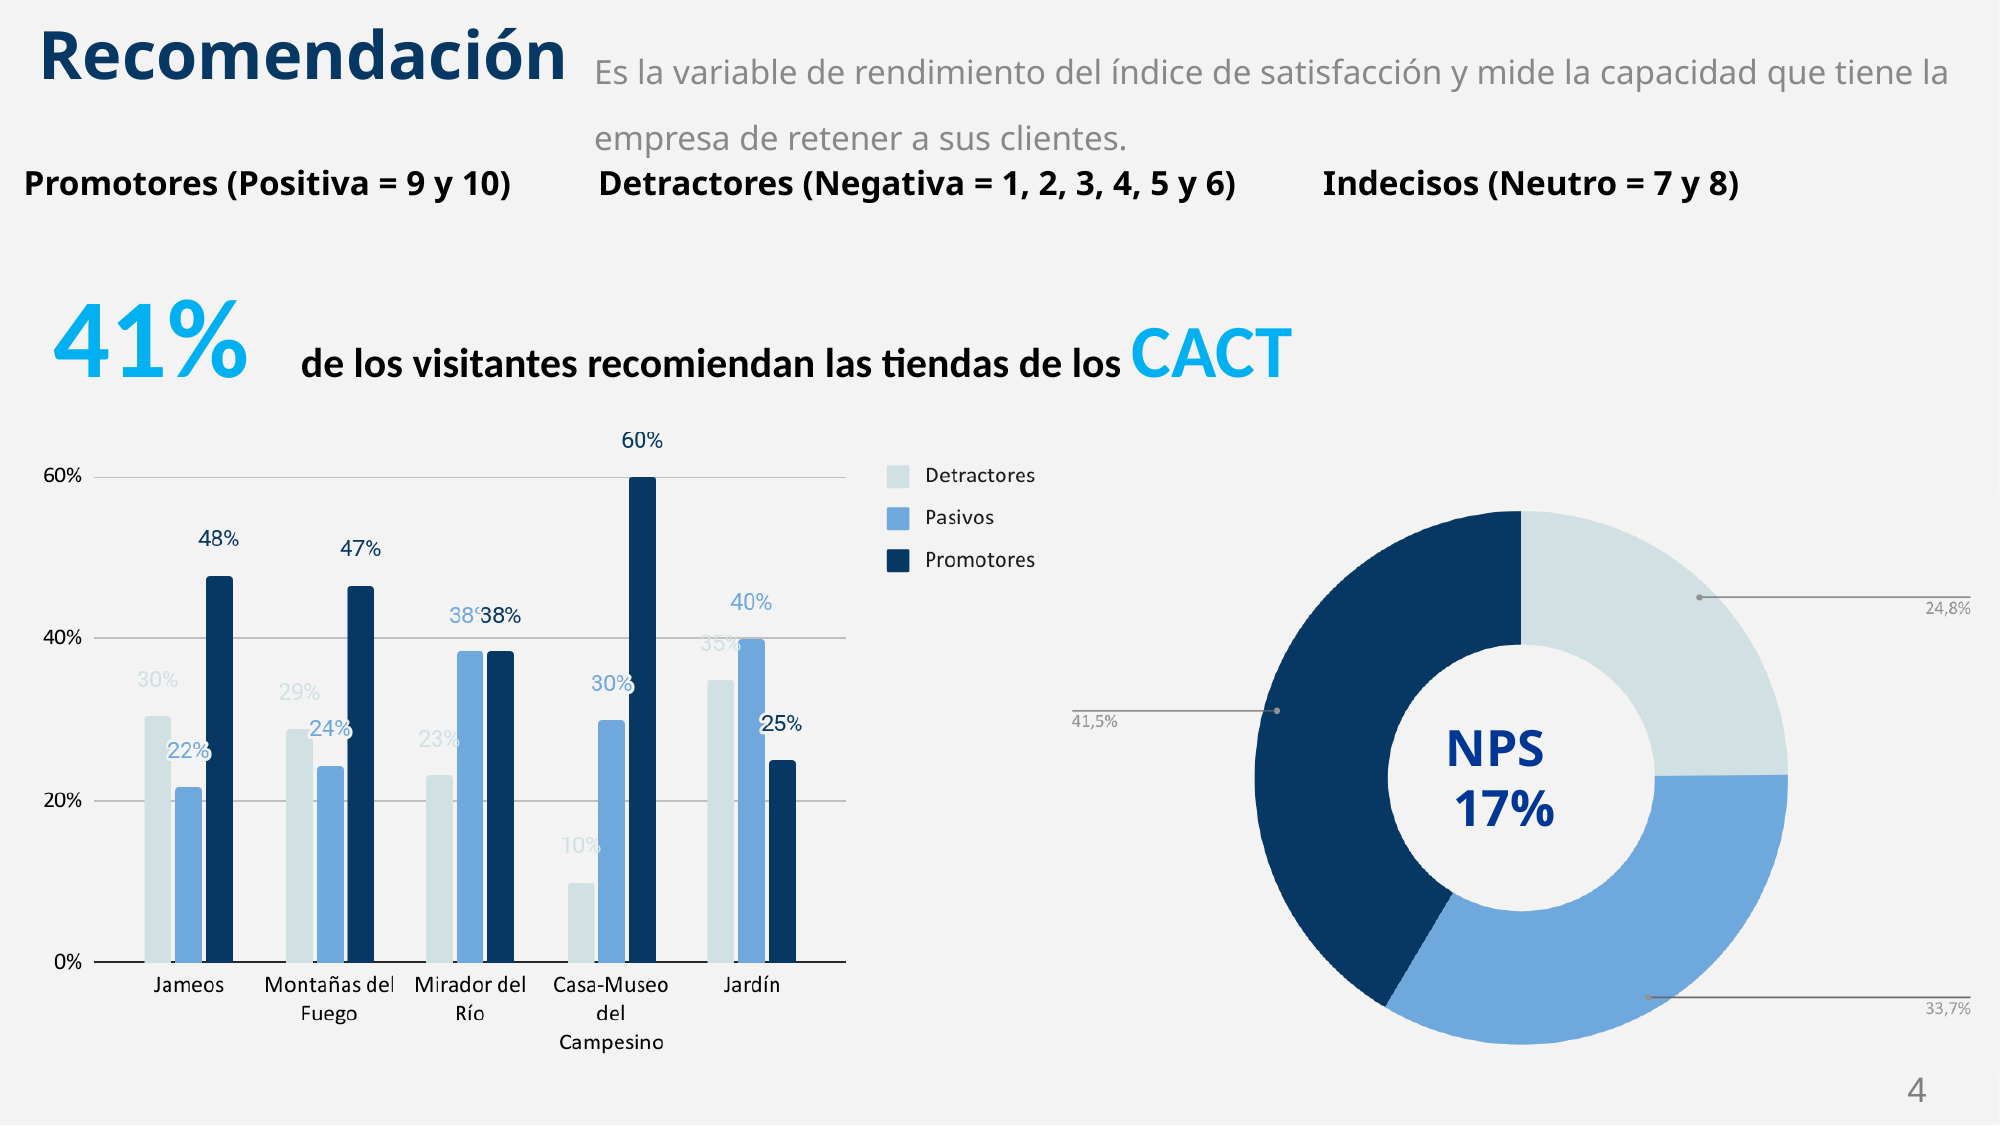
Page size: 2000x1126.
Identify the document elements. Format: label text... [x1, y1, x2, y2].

text_box NPS 17% [1445, 716, 1563, 837]
text_box Es la variable de rendimiento del índice de satisfacción y mide la capacidad que tiene la empresa de retener a sus clientes. [531, 0, 2000, 277]
text_box 41% de los visitantes recomiendan las tiendas de los CACT [38, 257, 1375, 410]
picture [10, 432, 2000, 1087]
text_box Promotores (Positiva = 9 y 10) Detractores (Negativa = 1, 2, 3, 4, 5 y 6) Indecisos (Neutro = 7 y 8) [23, 128, 531, 235]
slide_number <number> [1478, 1058, 1945, 1119]
text_box Recomendación [38, 0, 531, 106]
